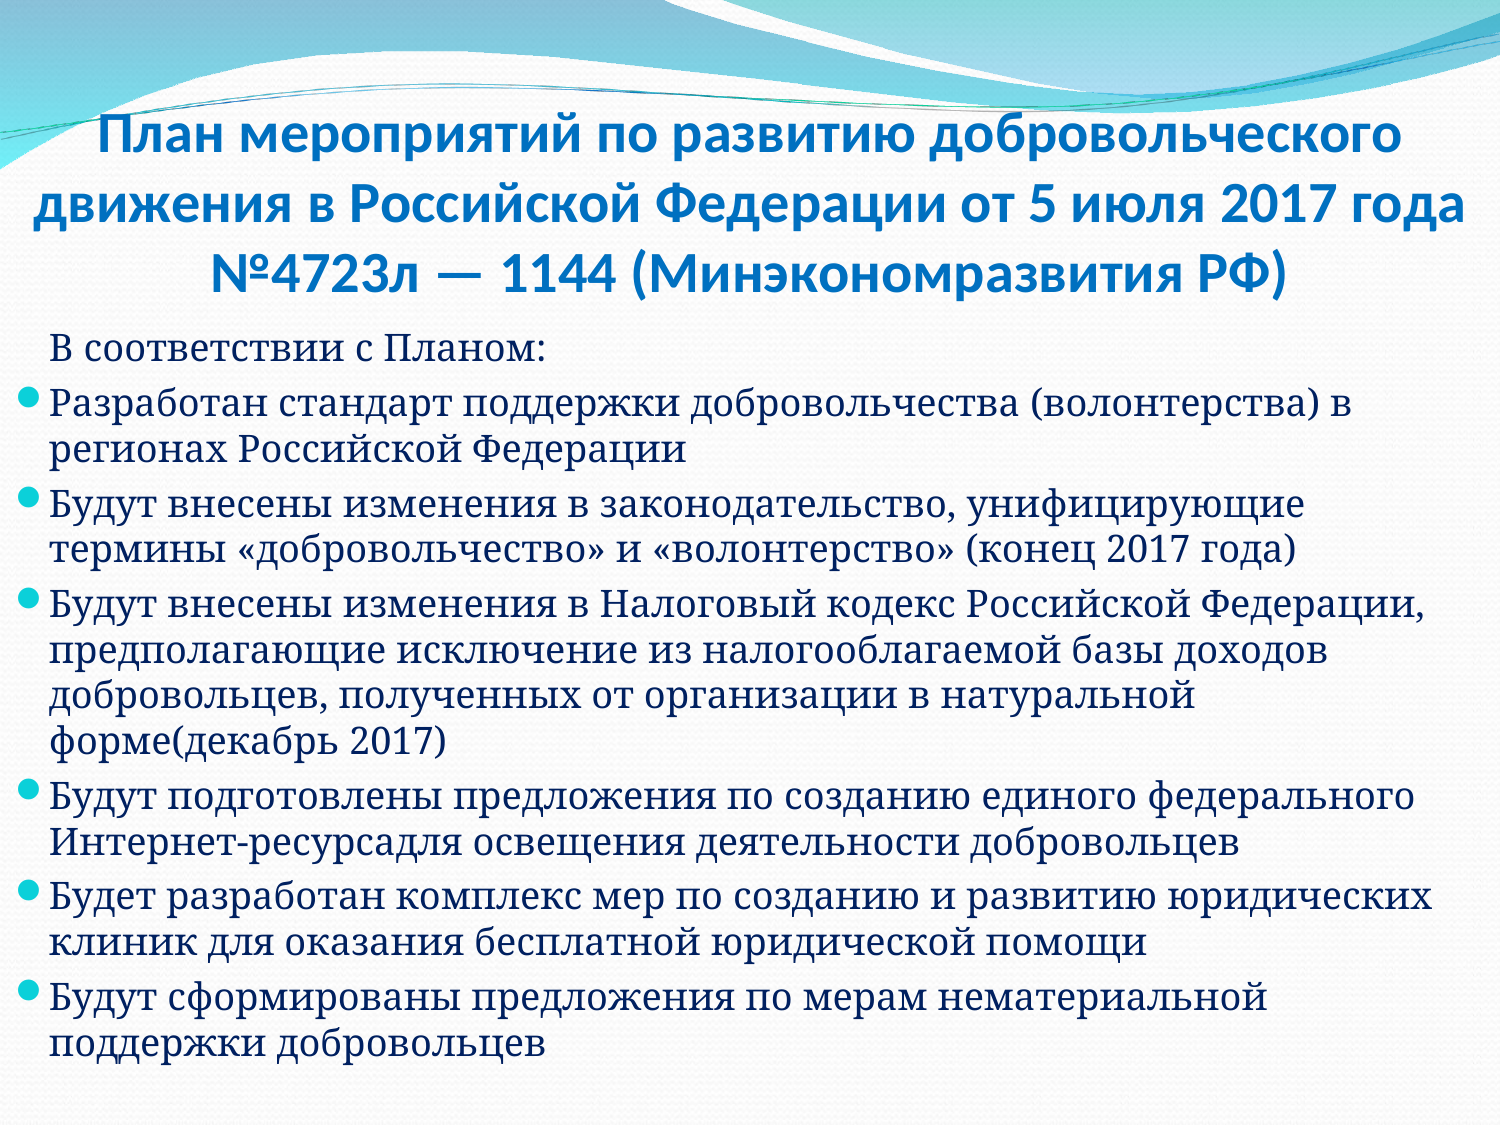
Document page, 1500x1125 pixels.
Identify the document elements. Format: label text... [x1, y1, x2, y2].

list В соответствии с Планом: Разработан стандарт поддержки добровольчества (волонтерства) в регионах Российской Федерации Будут внесены изменения в законодательство, унифицирующие термины «добровольчество» и «волонтерство» (конец 2017 года) Будут внесены изменения в Налоговый кодекс Российской Федерации, предполагающие исключение из налогооблагаемой базы доходов добровольцев, полученных от организации в натуральной форме(декабрь 2017) Будут подготовлены предложения по созданию единого федерального Интернет-ресурсадля освещения деятельности добровольцев Будет разработан комплекс мер по созданию и развитию юридических клиник для оказания бесплатной юридической помощи Будут сформированы предложения по мерам нематериальной поддержки добровольцев [0, 316, 1465, 1125]
title План мероприятий по развитию добровольческого движения в Российской Федерации от 5 июля 2017 года №4723л — 1144 (Минэкономразвития РФ) [23, 128, 1477, 304]
picture [108, 120, 123, 128]
picture [0, 0, 1500, 1125]
